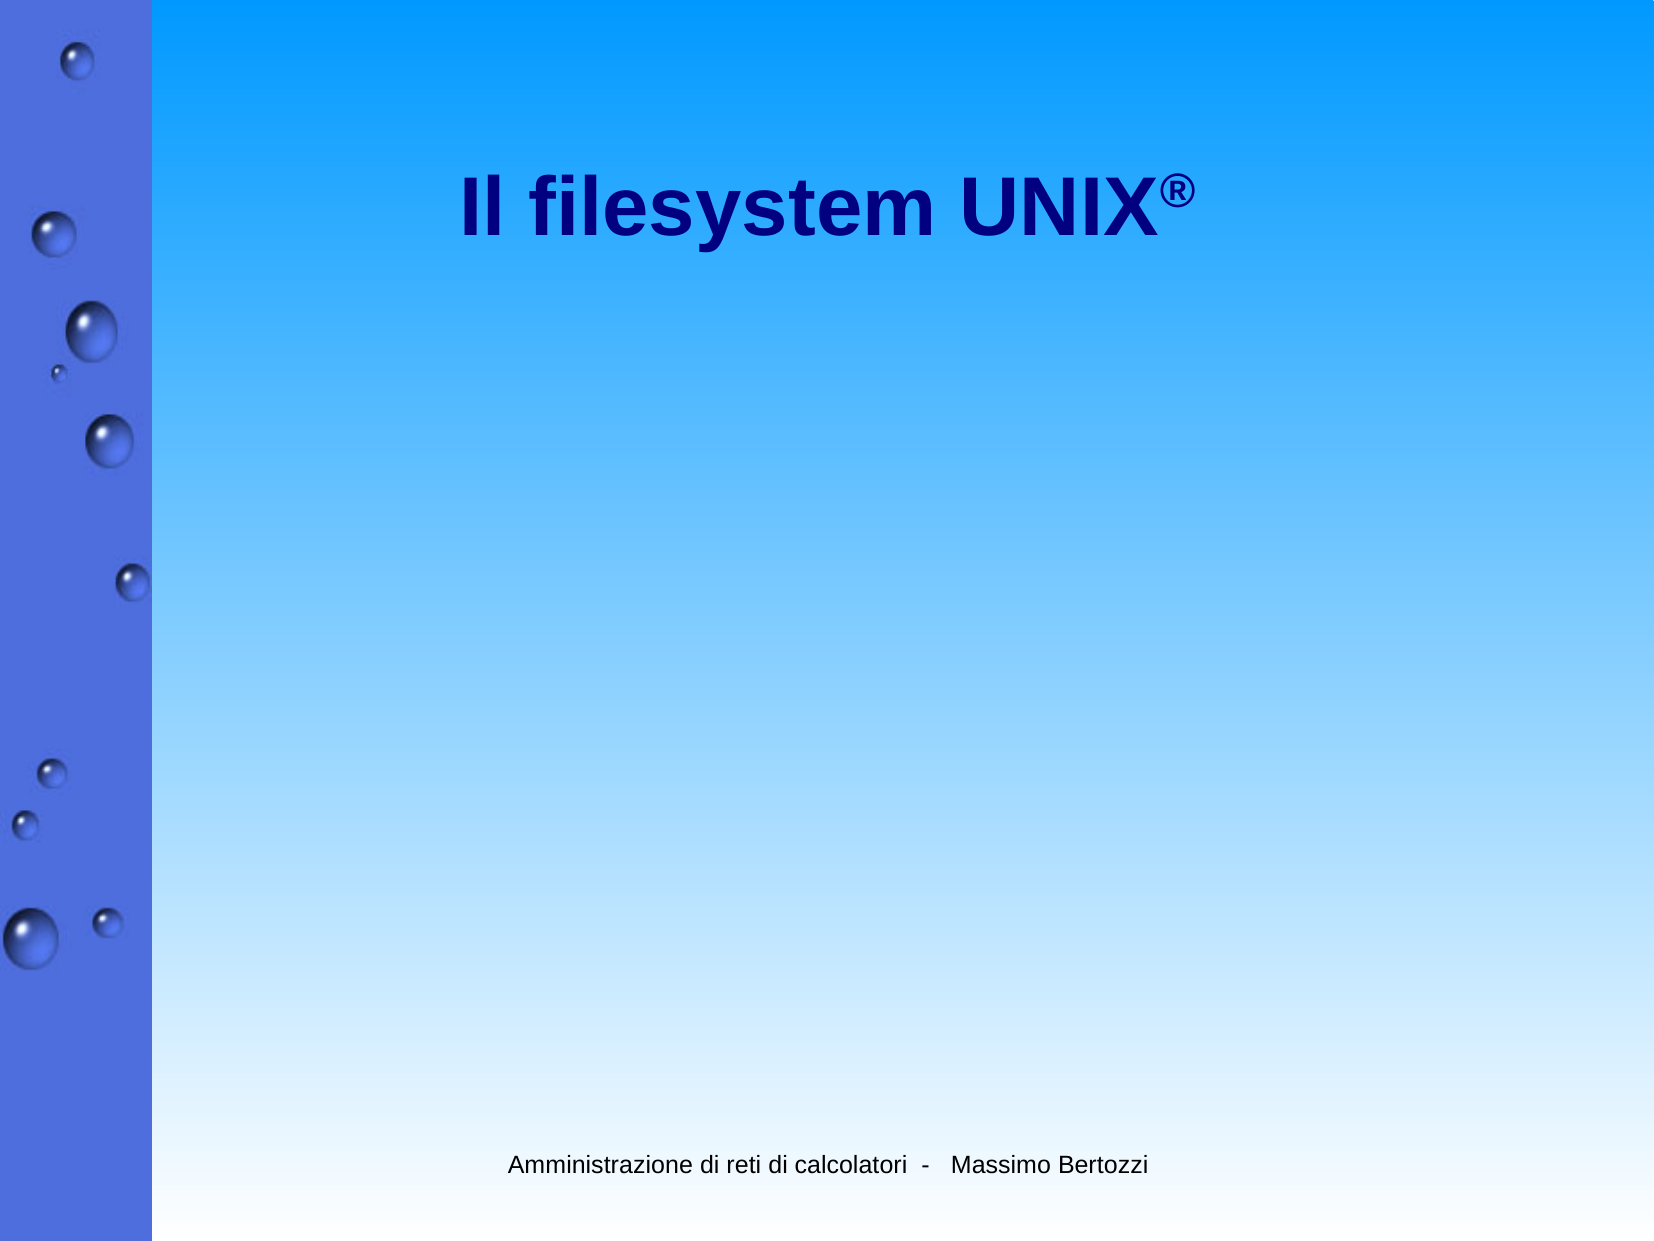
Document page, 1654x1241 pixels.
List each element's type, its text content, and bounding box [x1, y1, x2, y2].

title Il filesystem UNIX® [121, 102, 1534, 311]
picture [0, 0, 152, 1241]
